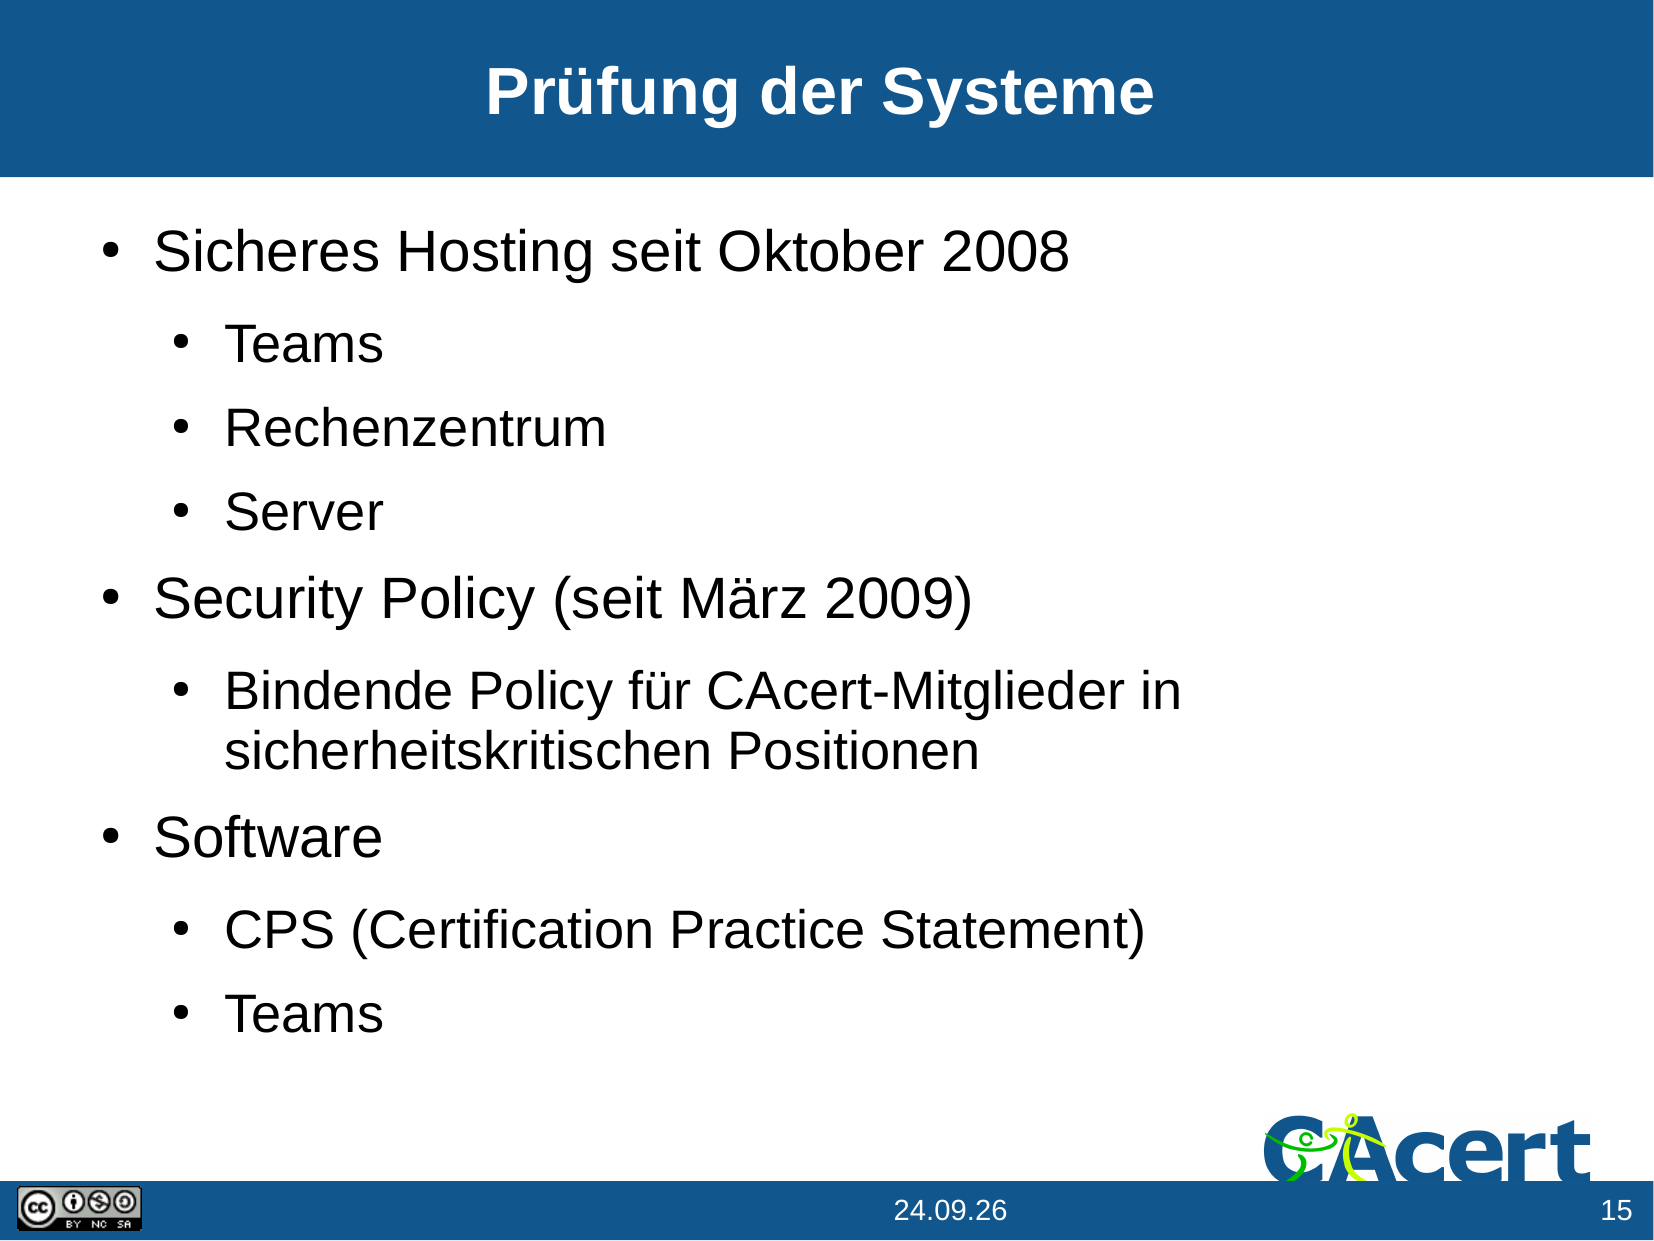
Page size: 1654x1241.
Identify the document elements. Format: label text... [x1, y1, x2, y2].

picture [1263, 1112, 1591, 1181]
list Sicheres Hosting seit Oktober 2008 Teams Rechenzentrum Server Security Policy (seit März 2009) Bindende Policy für CAcert-Mitglieder in sicherheitskritischen Positionen Software CPS (Certification Practice Statement) Teams [82, 218, 1571, 1077]
title Prüfung der Systeme [76, 17, 1565, 166]
picture [17, 1186, 142, 1231]
